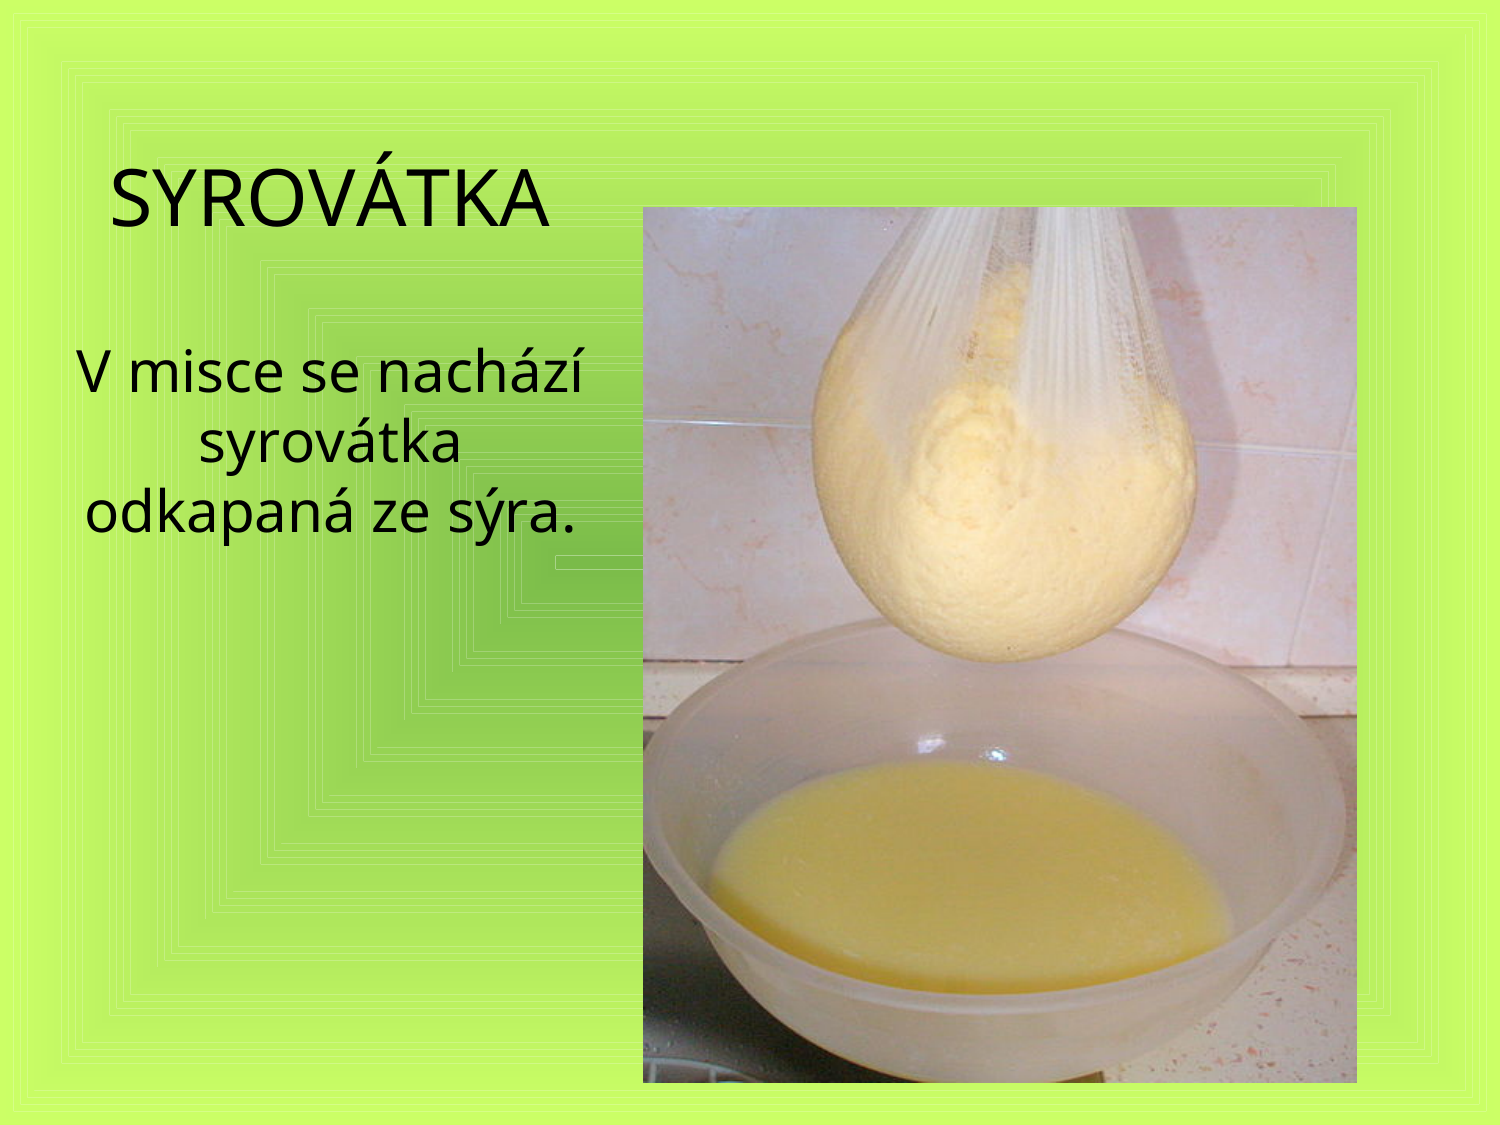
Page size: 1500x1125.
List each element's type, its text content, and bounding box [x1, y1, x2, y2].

text_box V misce se nachází syrovátka odkapaná ze sýra. [53, 326, 609, 552]
title SYROVÁTKA [94, 49, 1407, 250]
picture [643, 207, 1357, 1083]
